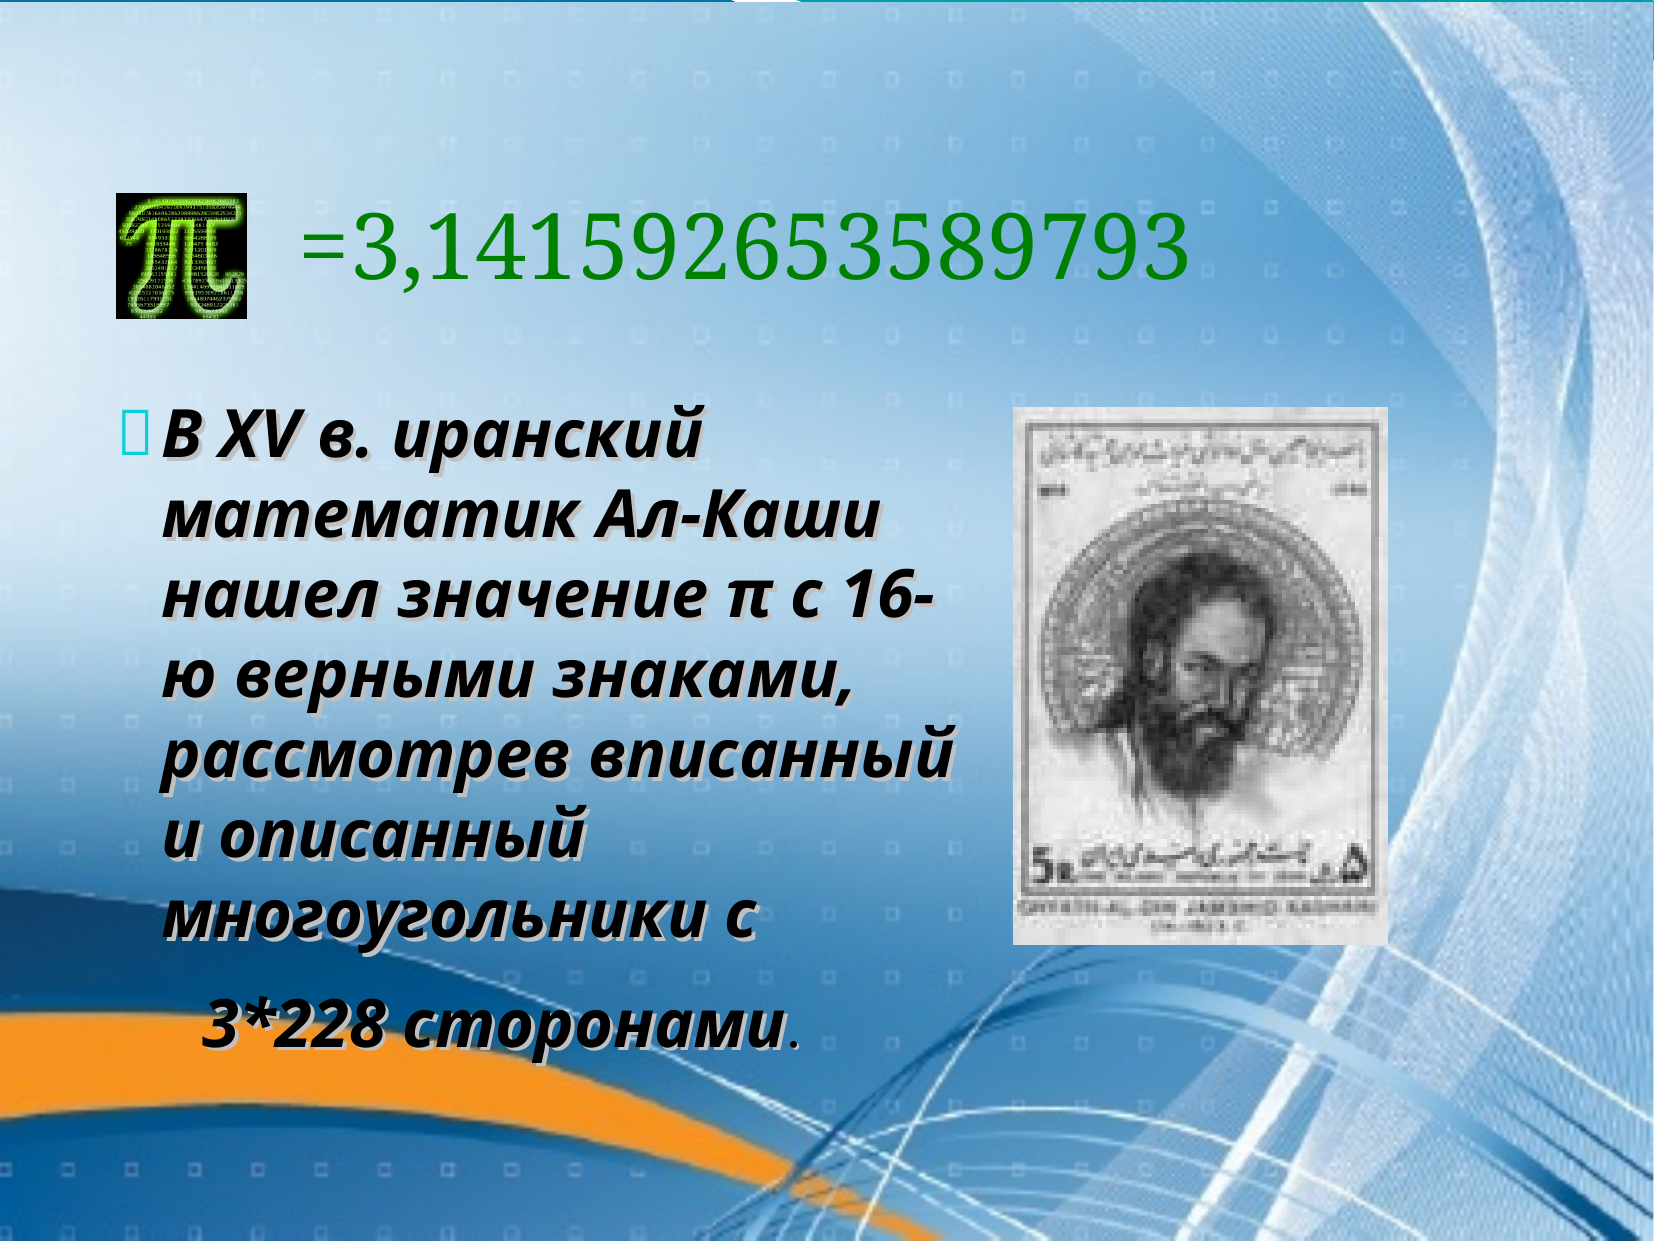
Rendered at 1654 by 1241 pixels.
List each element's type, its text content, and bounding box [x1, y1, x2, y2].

picture [0, 1, 1654, 1241]
text_box =3,141592653589793 [284, 180, 1241, 306]
list В XV в. иранский математик Ал-Каши нашел значение π с 16-ю верными знаками, рассмотрев вписанный и описанный многоугольники с 3*228 сторонами. [101, 383, 975, 1093]
